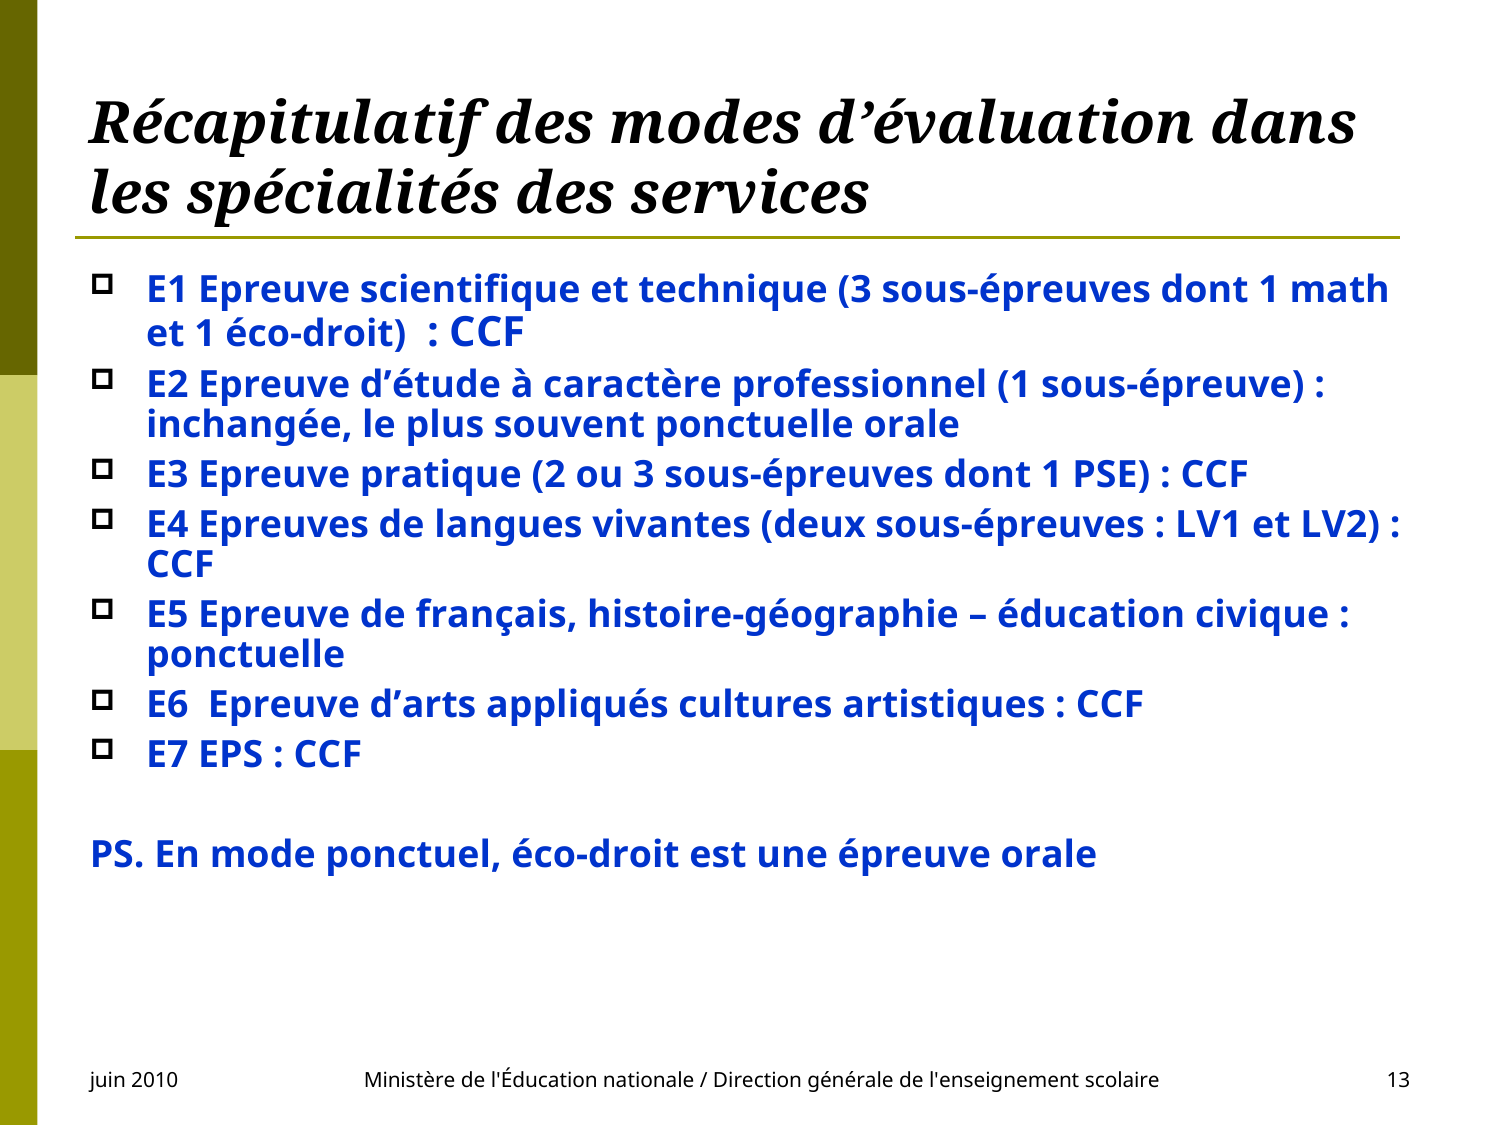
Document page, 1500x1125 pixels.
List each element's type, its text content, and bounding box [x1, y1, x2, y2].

list E1 Epreuve scientifique et technique (3 sous-épreuves dont 1 math et 1 éco-droit) : CCF E2 Epreuve d’étude à caractère professionnel (1 sous-épreuve) : inchangée, le plus souvent ponctuelle orale E3 Epreuve pratique (2 ou 3 sous-épreuves dont 1 PSE) : CCF E4 Epreuves de langues vivantes (deux sous-épreuves : LV1 et LV2) : CCF E5 Epreuve de français, histoire-géographie – éducation civique : ponctuelle E6 Epreuve d’arts appliqués cultures artistiques : CCF E7 EPS : CCF PS. En mode ponctuel, éco-droit est une épreuve orale [75, 262, 1426, 1006]
title Récapitulatif des modes d’évaluation dans les spécialités des services [75, 45, 1426, 233]
